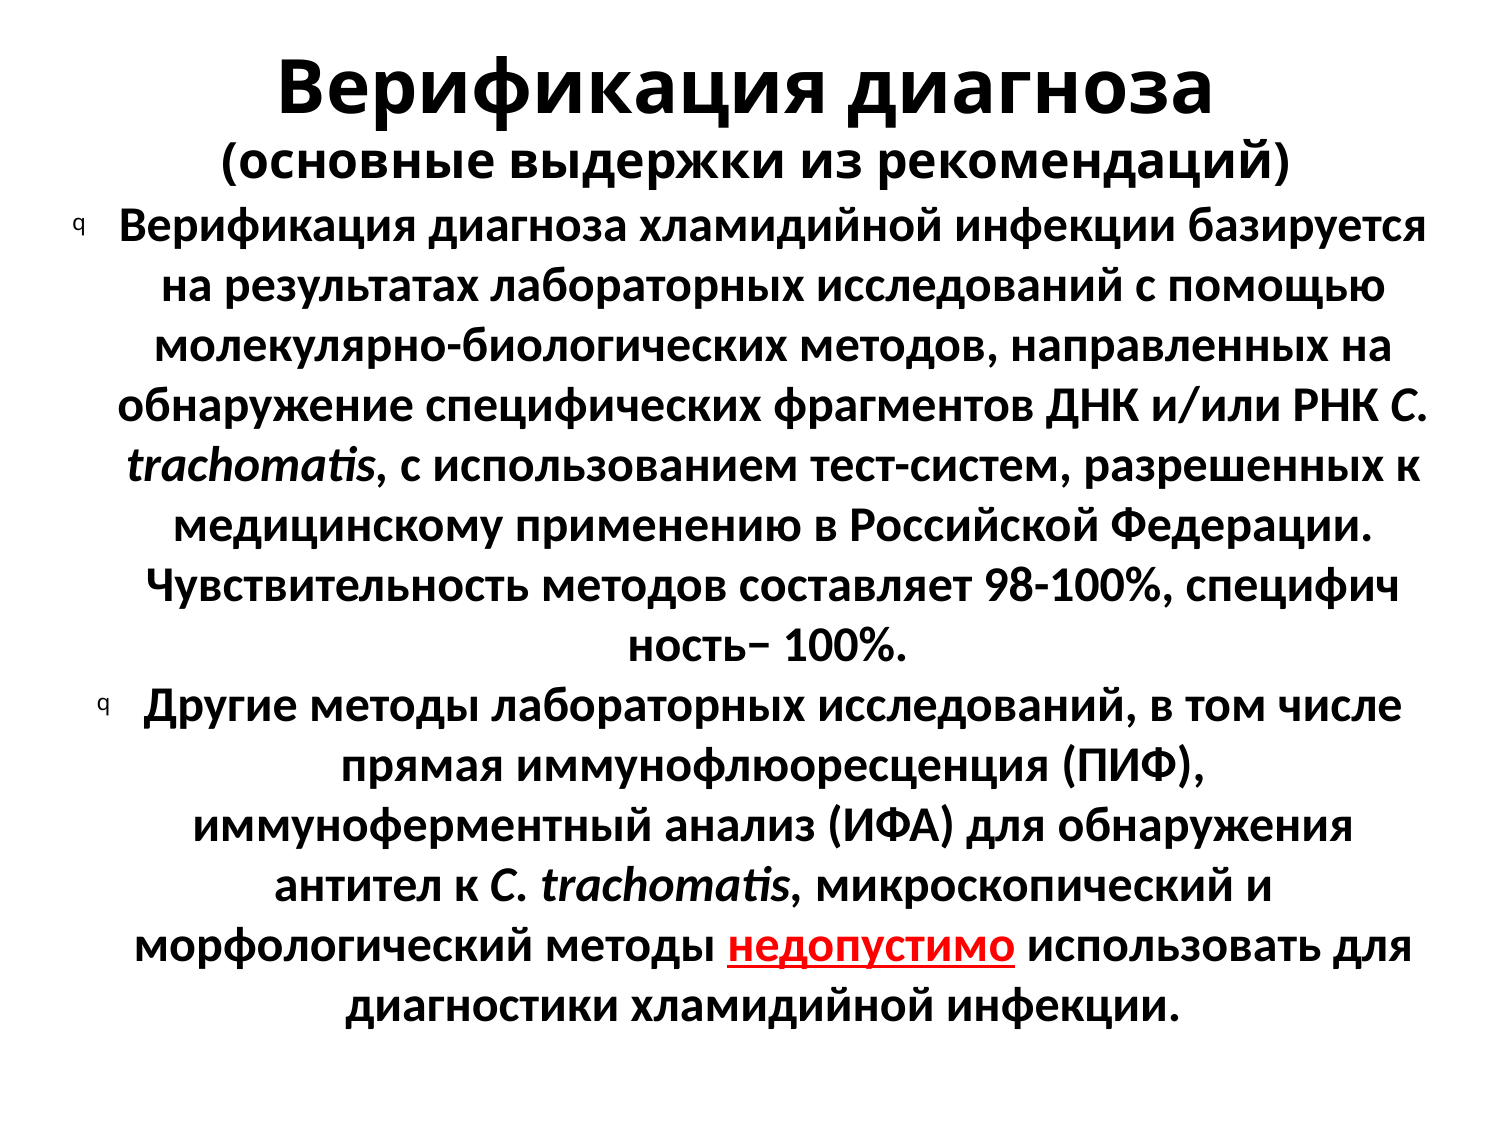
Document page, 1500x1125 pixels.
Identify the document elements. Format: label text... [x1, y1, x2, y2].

subtitle Верификация диагноза хламидийной инфекции базируется на результатах лабораторных исследований с помощью молекулярно-биологических методов, направленных на обнаружение специфи­ческих фрагментов ДНК и/или РНК С. trachomatis, с использованием тест-систем, разрешенных к медицинскому применению в Российской Федерации. Чувствительность методов составляет 98-100%, специфич­ность− 100%. Другие методы лабораторных исследований, в том числе прямая иммунофлюоресценция (ПИФ), иммуноферментный анализ (ИФА) для обнаружения антител к С. trachomatis, микроскопический и морфологический методы недопустимо использовать для диагностики хламидийной инфекции. [53, 184, 1447, 1083]
title Верификация диагноза (основные выдержки из рекомендаций) [64, 30, 1447, 184]
